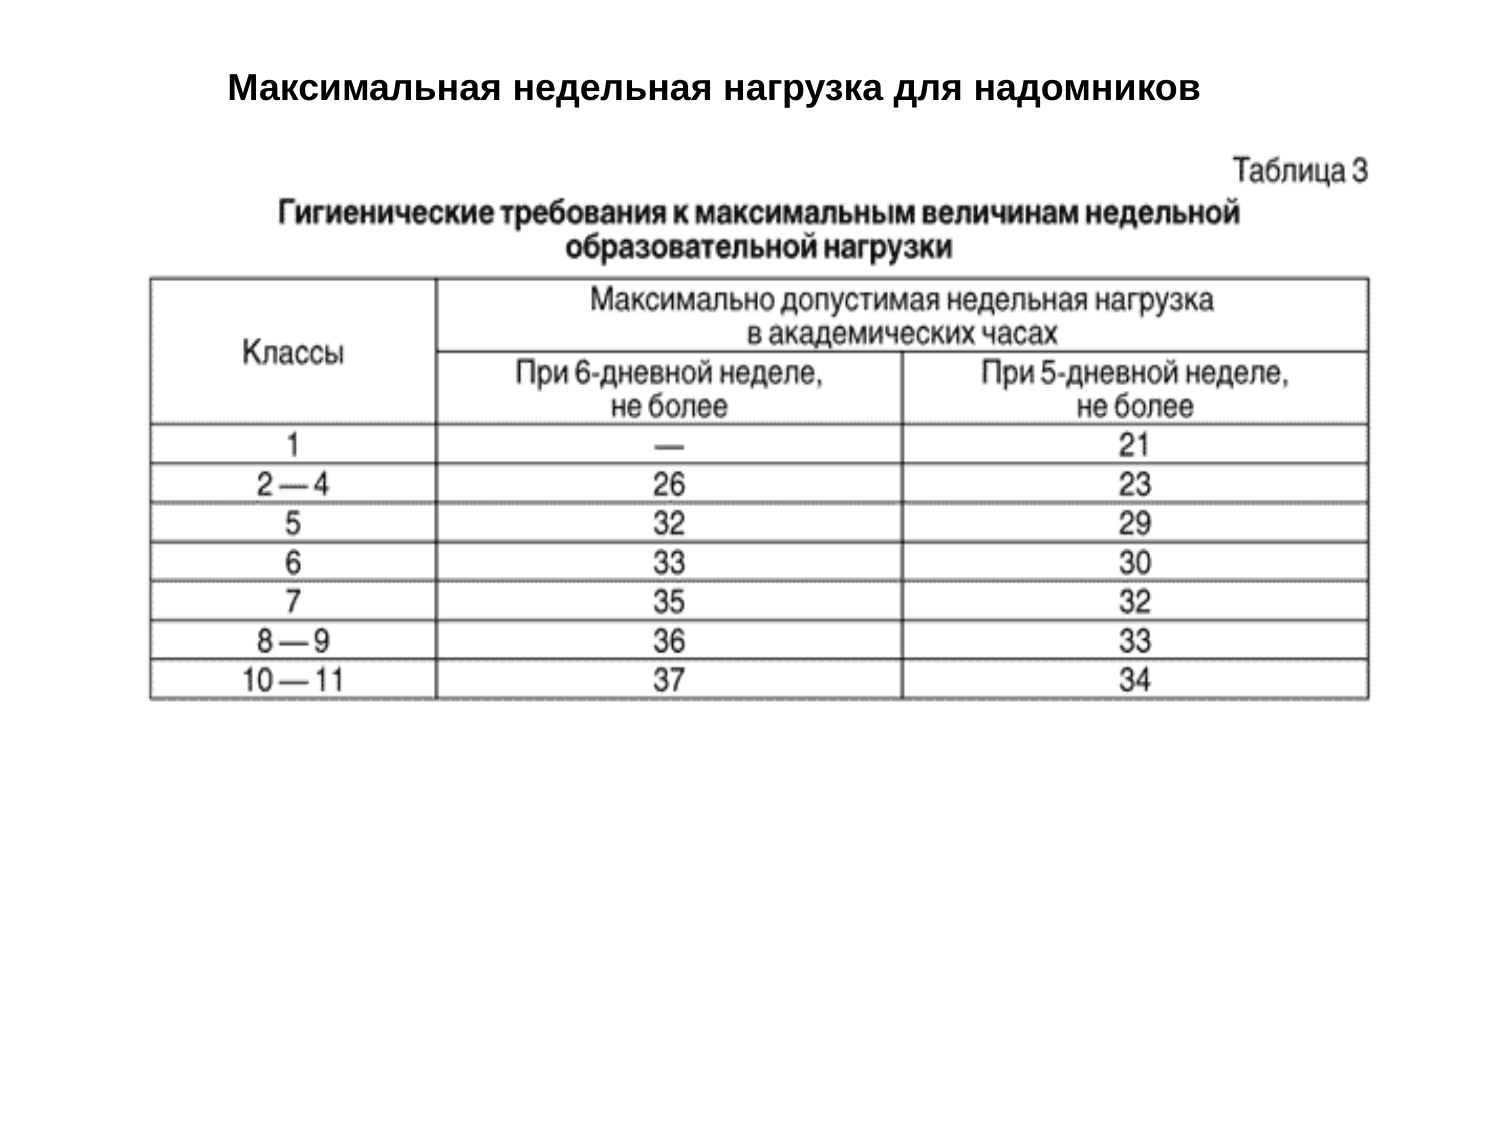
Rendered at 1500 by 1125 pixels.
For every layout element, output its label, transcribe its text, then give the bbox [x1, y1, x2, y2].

text_box Максимальная недельная нагрузка для надомников [212, 59, 1276, 118]
picture [129, 153, 1387, 709]
